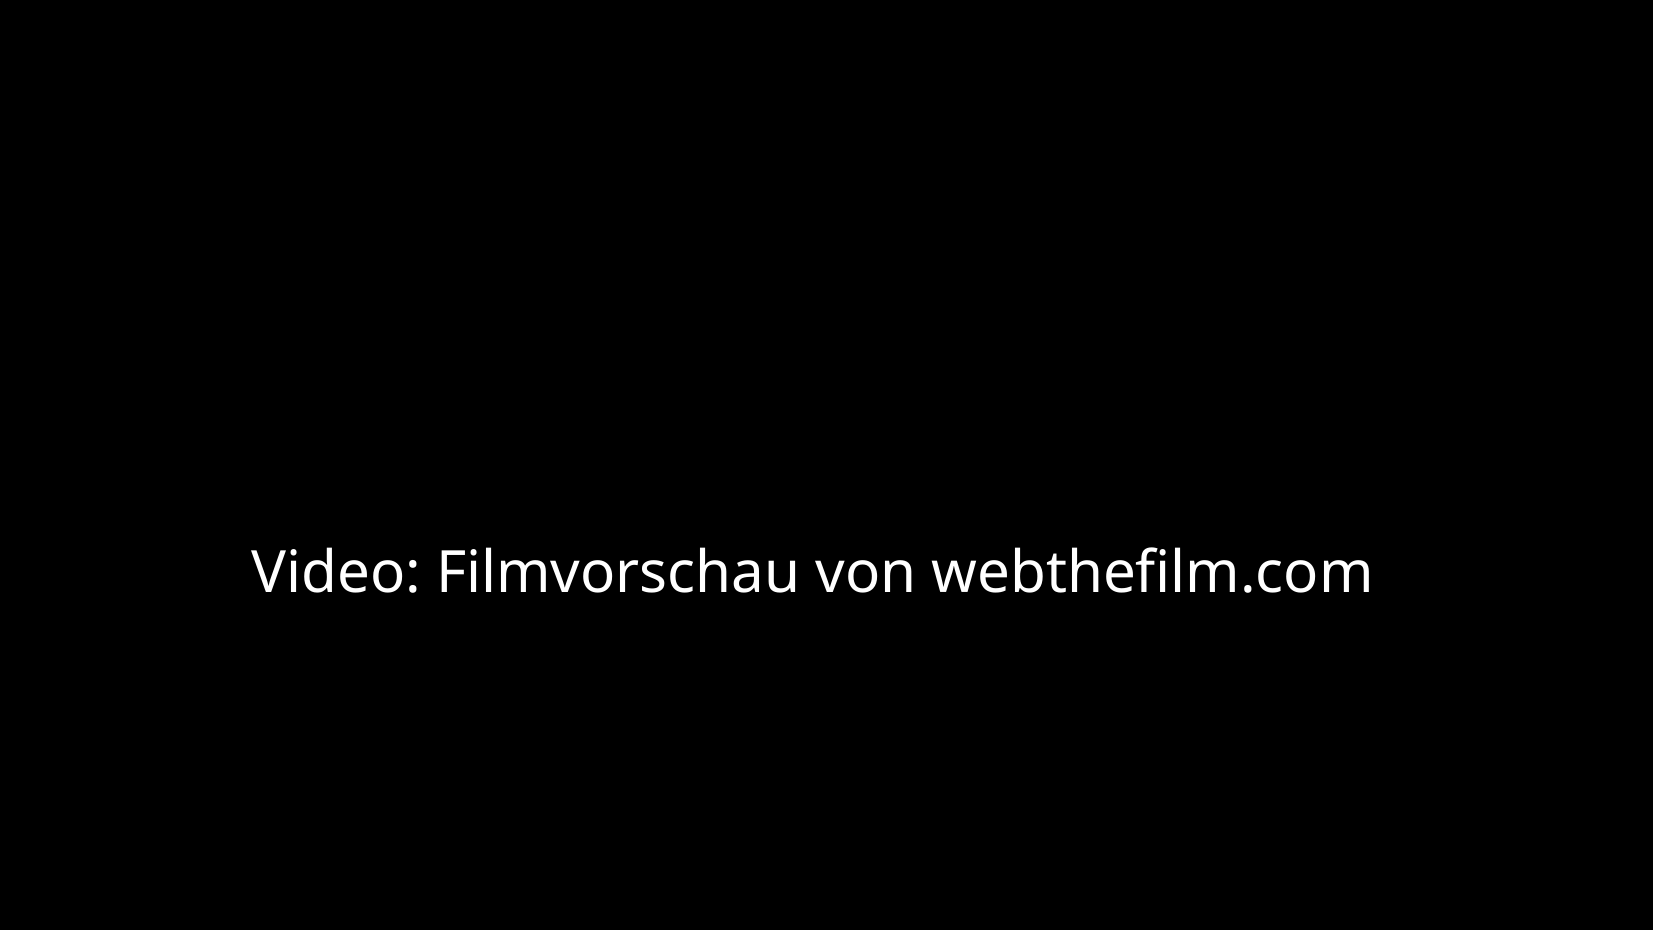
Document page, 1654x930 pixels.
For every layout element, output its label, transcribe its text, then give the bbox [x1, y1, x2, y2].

text_box Video: Filmvorschau von webthefilm.com [237, 522, 1347, 615]
